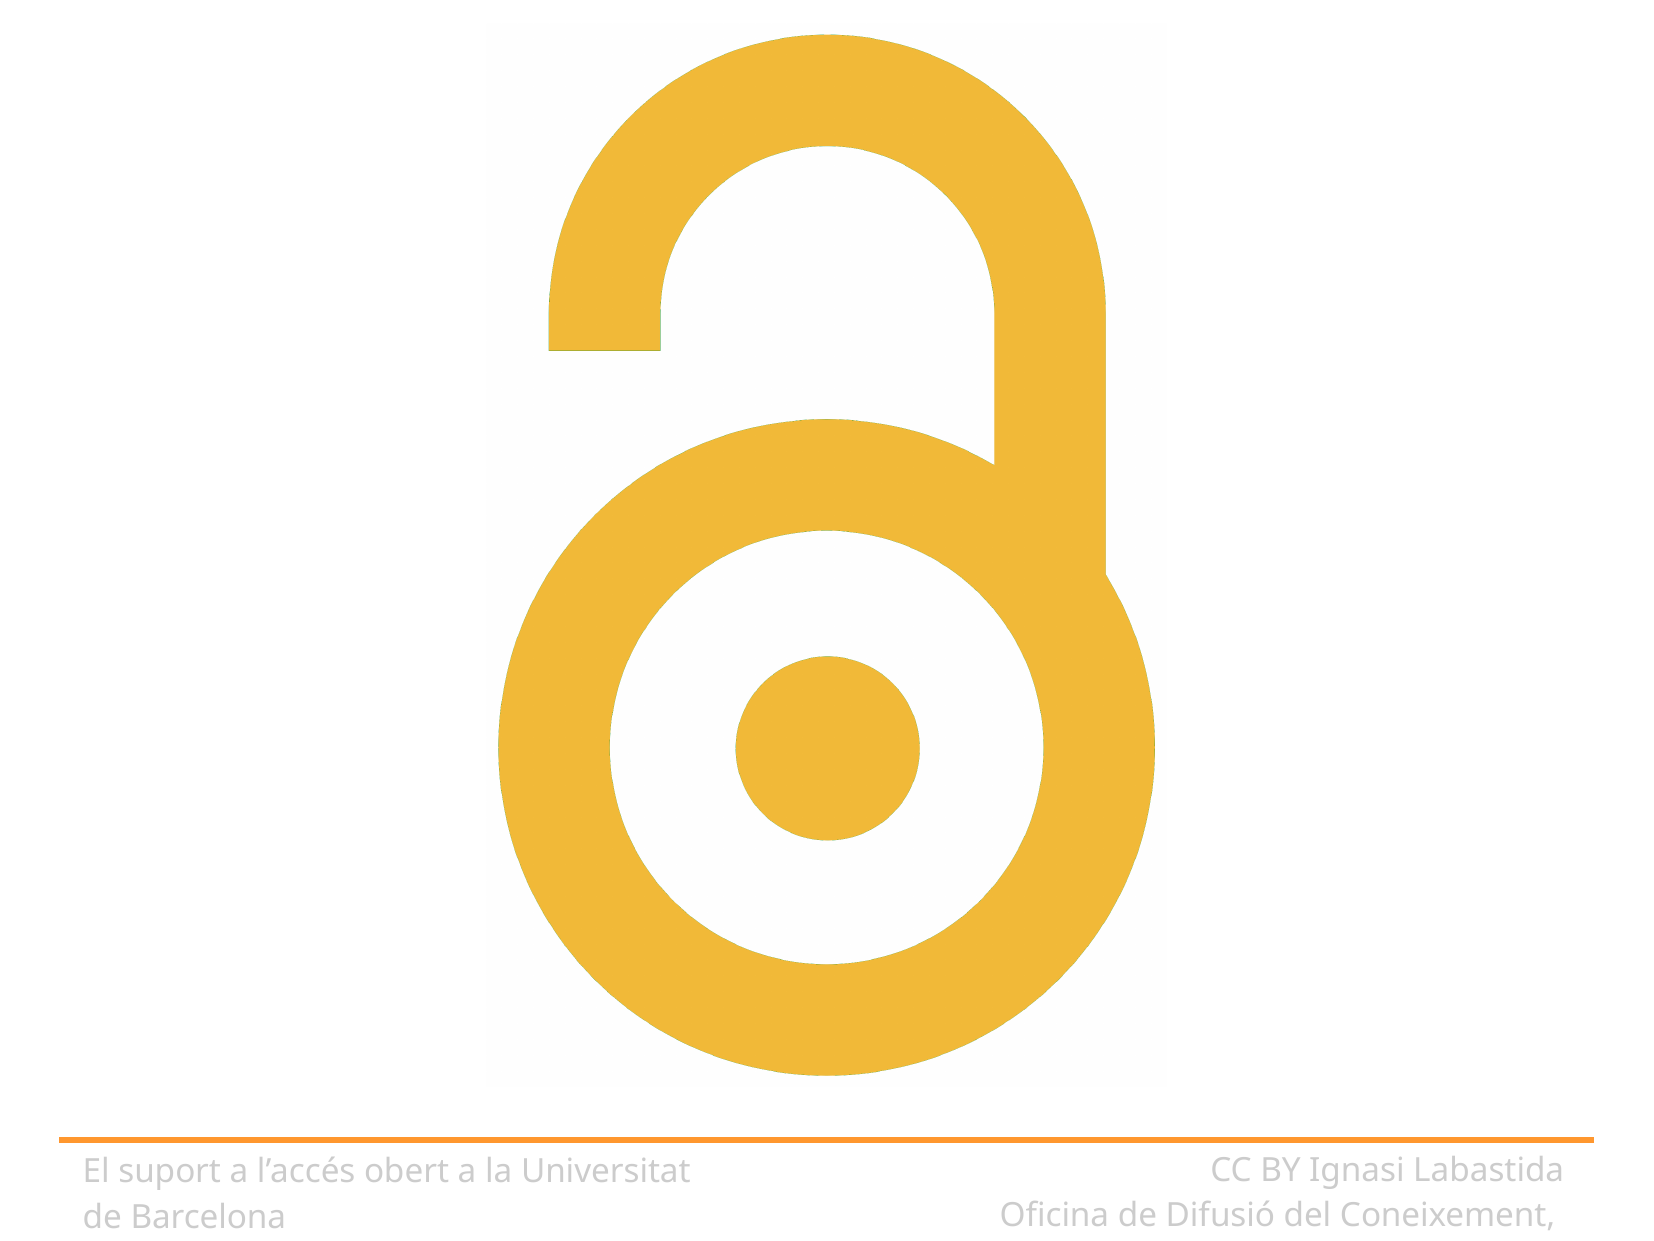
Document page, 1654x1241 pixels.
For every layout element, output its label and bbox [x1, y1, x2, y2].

picture [486, 23, 1167, 1087]
